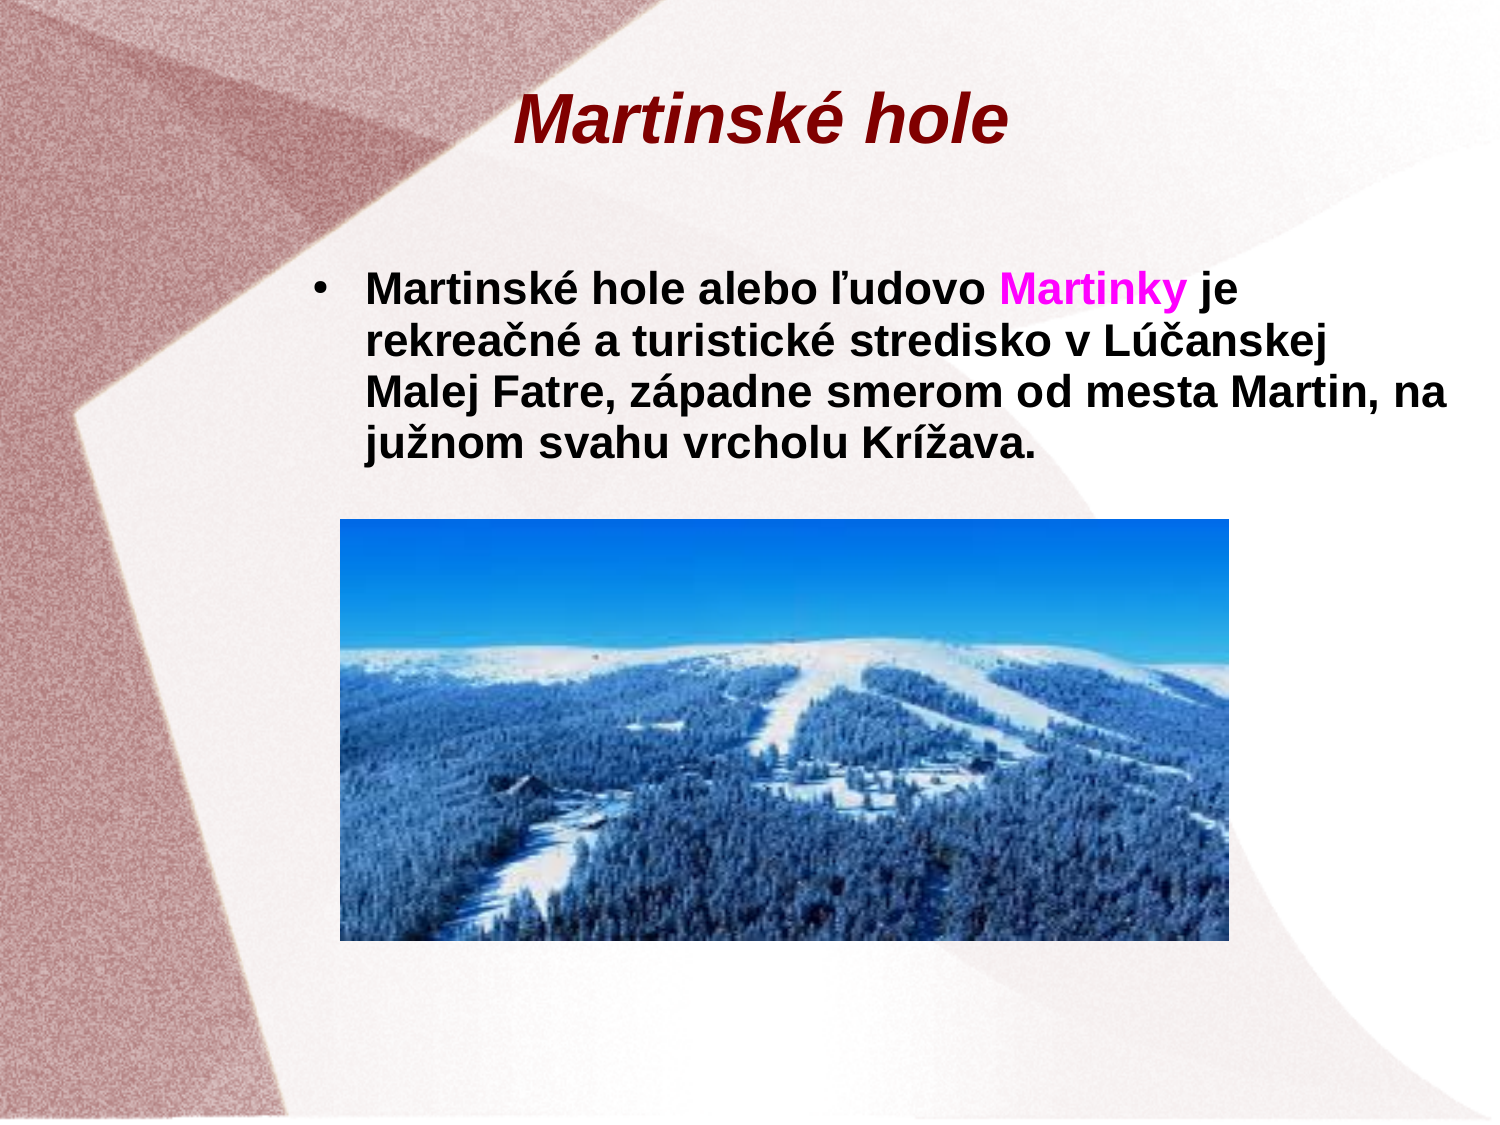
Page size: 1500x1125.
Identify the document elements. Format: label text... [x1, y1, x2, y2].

title Martinské hole [94, 24, 1011, 213]
picture [0, 0, 1500, 1125]
list Martinské hole alebo ľudovo Martinky je rekreačné a turistické stredisko v Lúčanskej Malej Fatre, západne smerom od mesta Martin, na južnom svahu vrcholu Krížava. [294, 263, 1452, 991]
